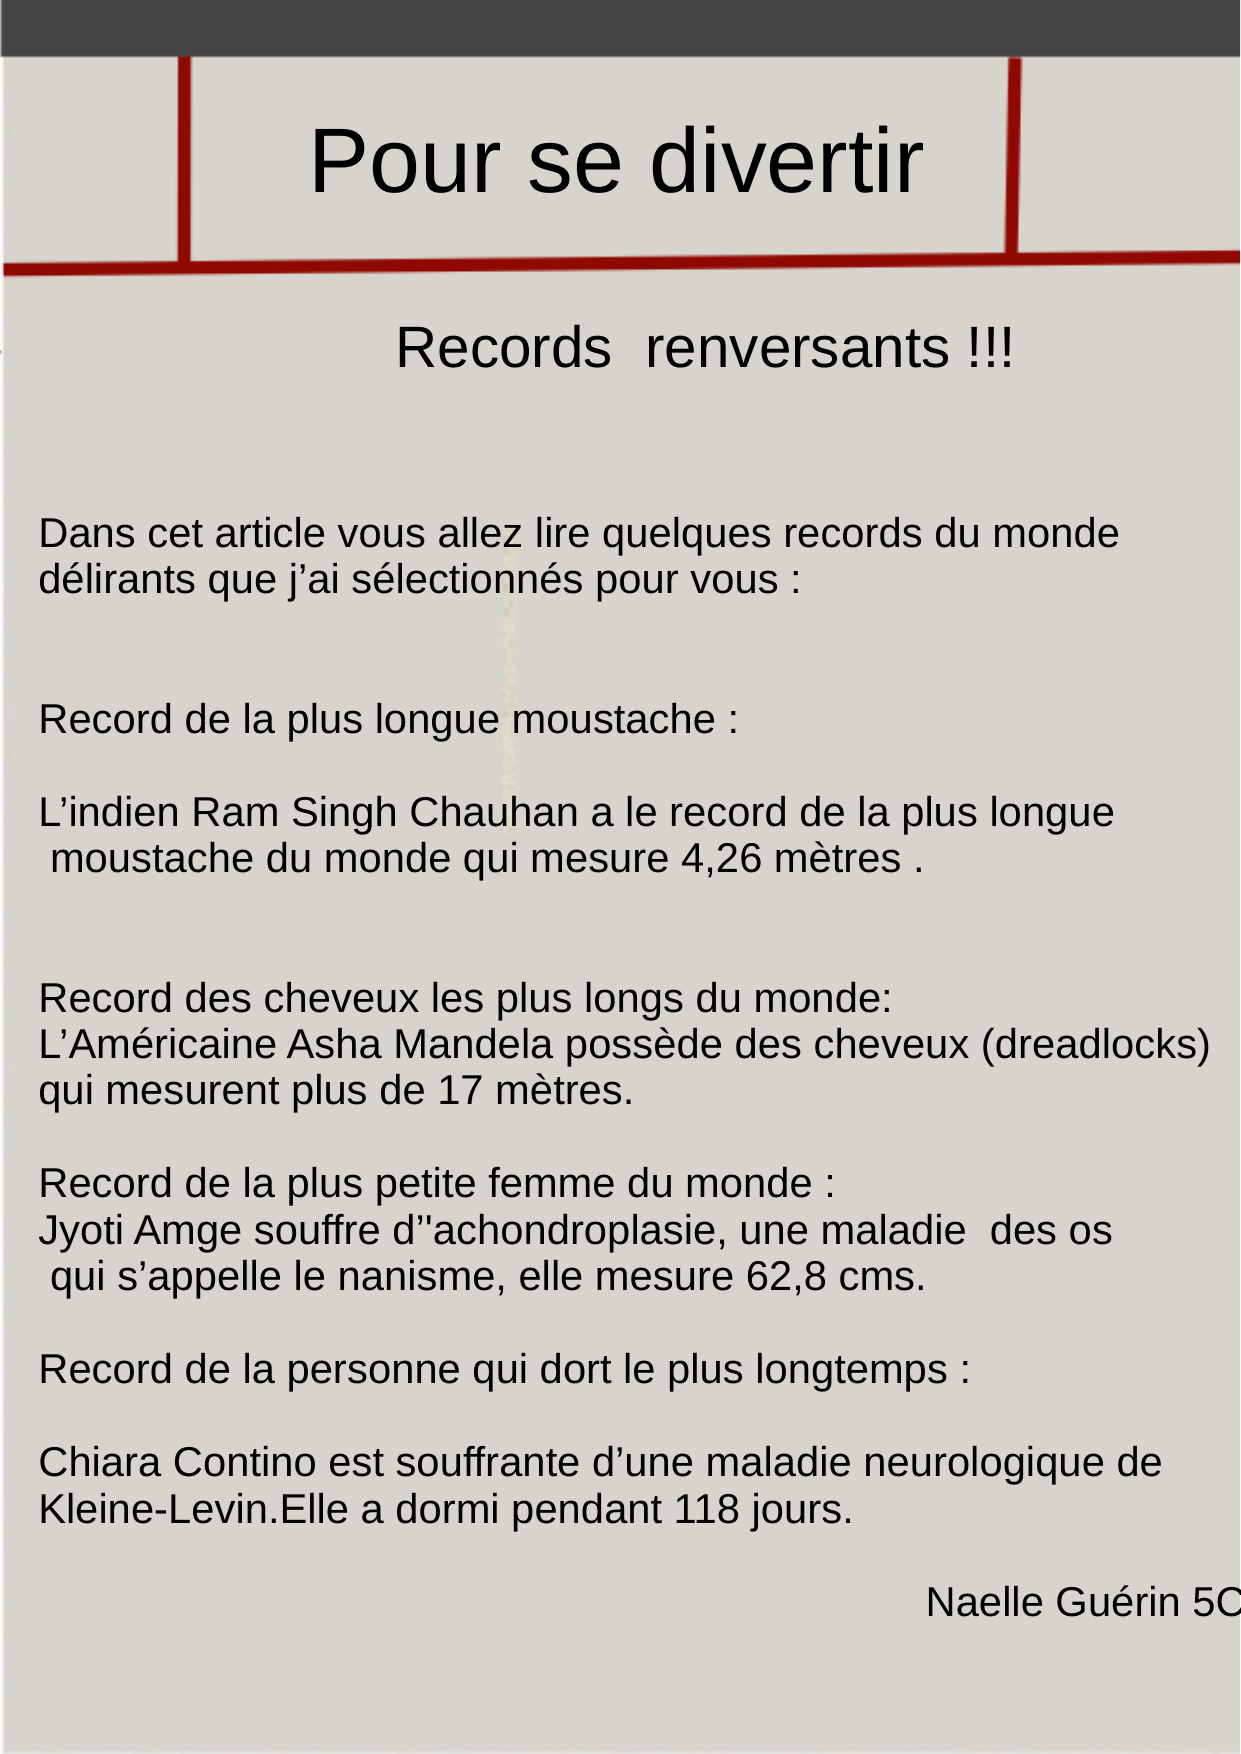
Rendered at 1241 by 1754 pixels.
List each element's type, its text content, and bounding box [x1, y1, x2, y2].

text_box Records renversants !!! Dans cet article vous allez lire quelques records du monde délirants que j’ai sélectionnés pour vous : Record de la plus longue moustache : L’indien Ram Singh Chauhan a le record de la plus longue moustache du monde qui mesure 4,26 mètres . Record des cheveux les plus longs du monde: L’Américaine Asha Mandela possède des cheveux (dreadlocks) qui mesurent plus de 17 mètres. Record de la plus petite femme du monde : Jyoti Amge souffre d’'achondroplasie, une maladie des os qui s’appelle le nanisme, elle mesure 62,8 cms. Record de la personne qui dort le plus longtemps : Chiara Contino est souffrante d’une maladie neurologique de Kleine-Levin.Elle a dormi pendant 118 jours. Naelle Guérin 5C [23, 307, 1241, 1721]
picture [0, 0, 1241, 1754]
title Pour se divertir [59, 14, 1176, 307]
